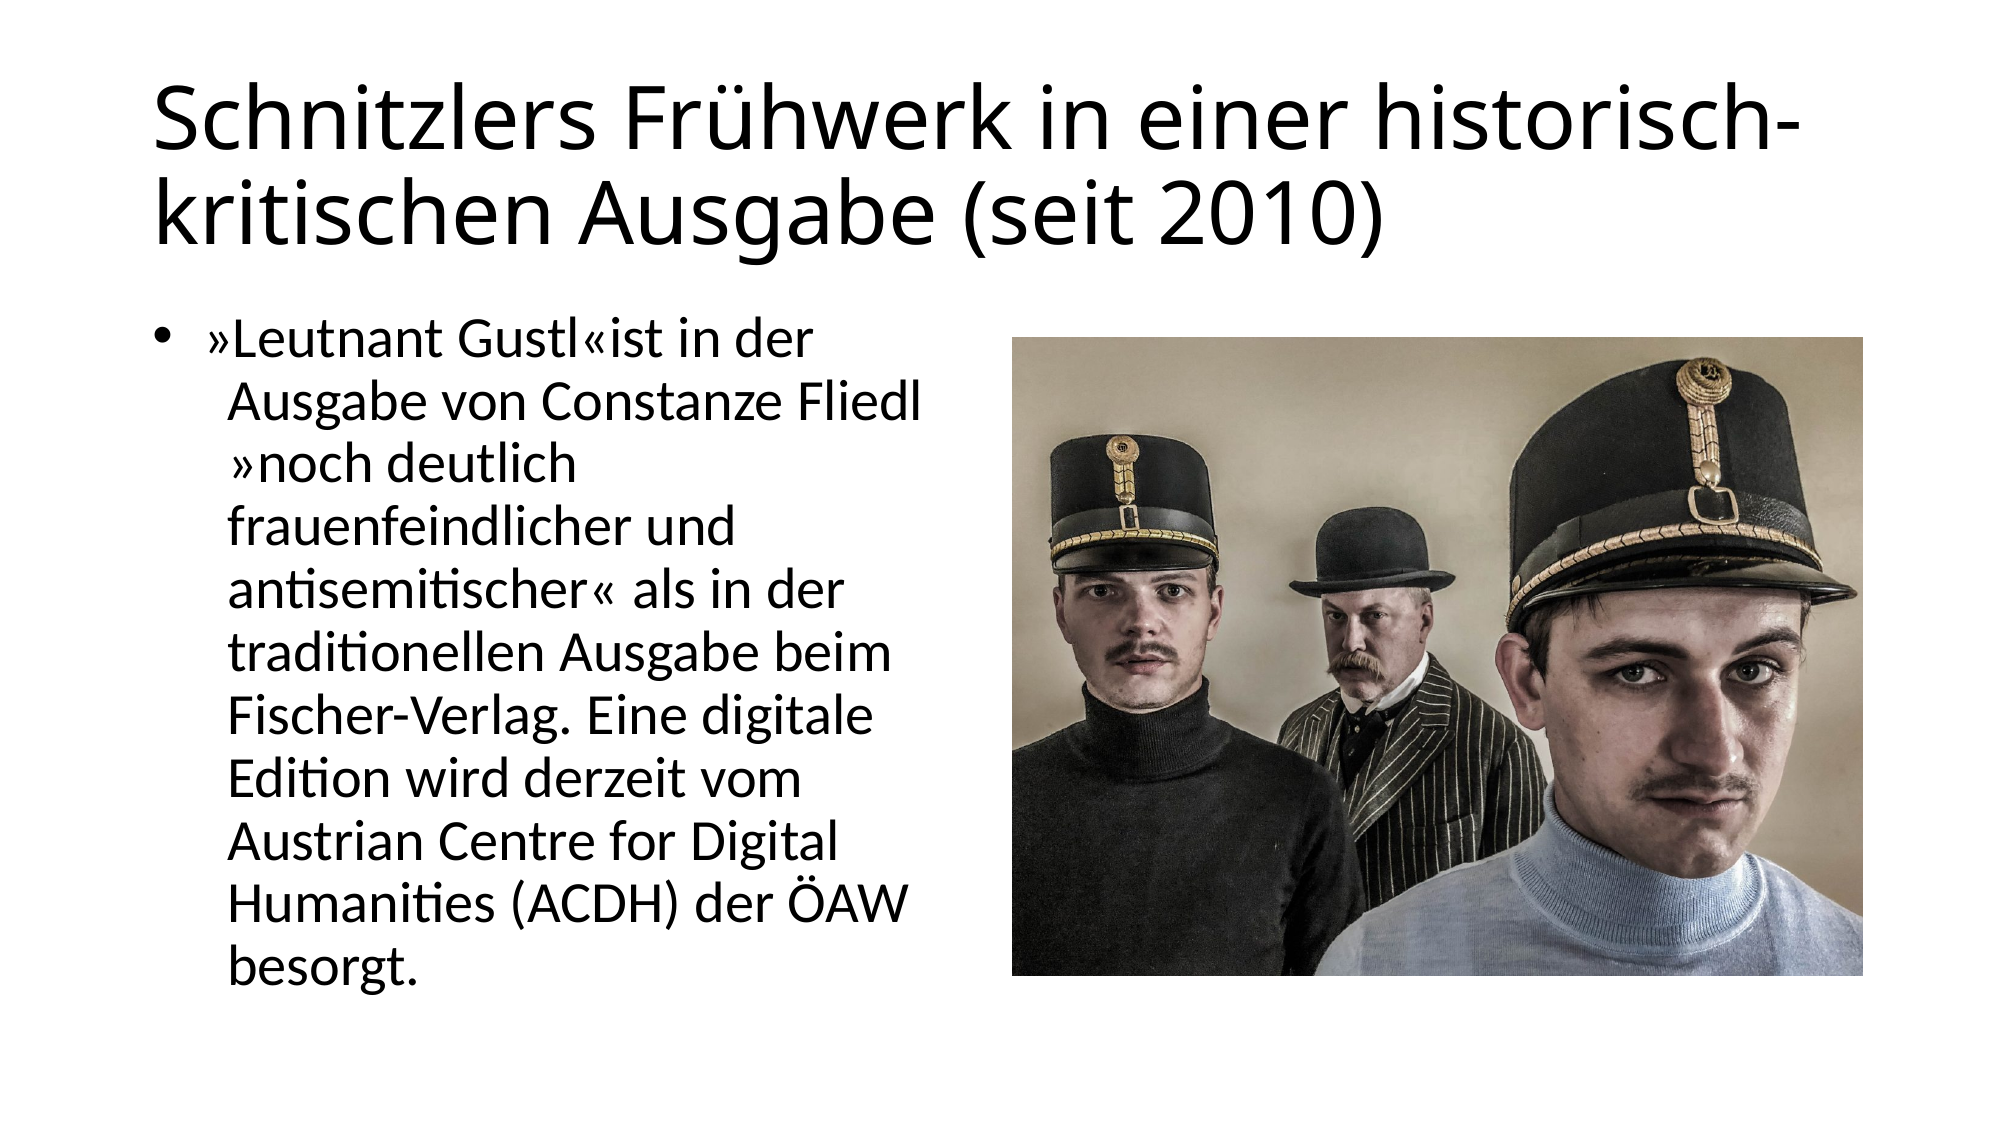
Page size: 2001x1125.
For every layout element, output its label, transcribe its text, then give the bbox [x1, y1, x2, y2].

list »Leutnant Gustl«ist in der Ausgabe von Constanze Fliedl »noch deutlich frauenfeindlicher und antisemitischer« als in der traditionellen Ausgabe beim Fischer-Verlag. Eine digitale Edition wird derzeit vom Austrian Centre for Digital Humanities (ACDH) der ÖAW besorgt. [137, 299, 988, 1014]
title Schnitzlers Frühwerk in einer historisch-kritischen Ausgabe (seit 2010) [137, 59, 1863, 278]
picture [1012, 337, 1863, 976]
